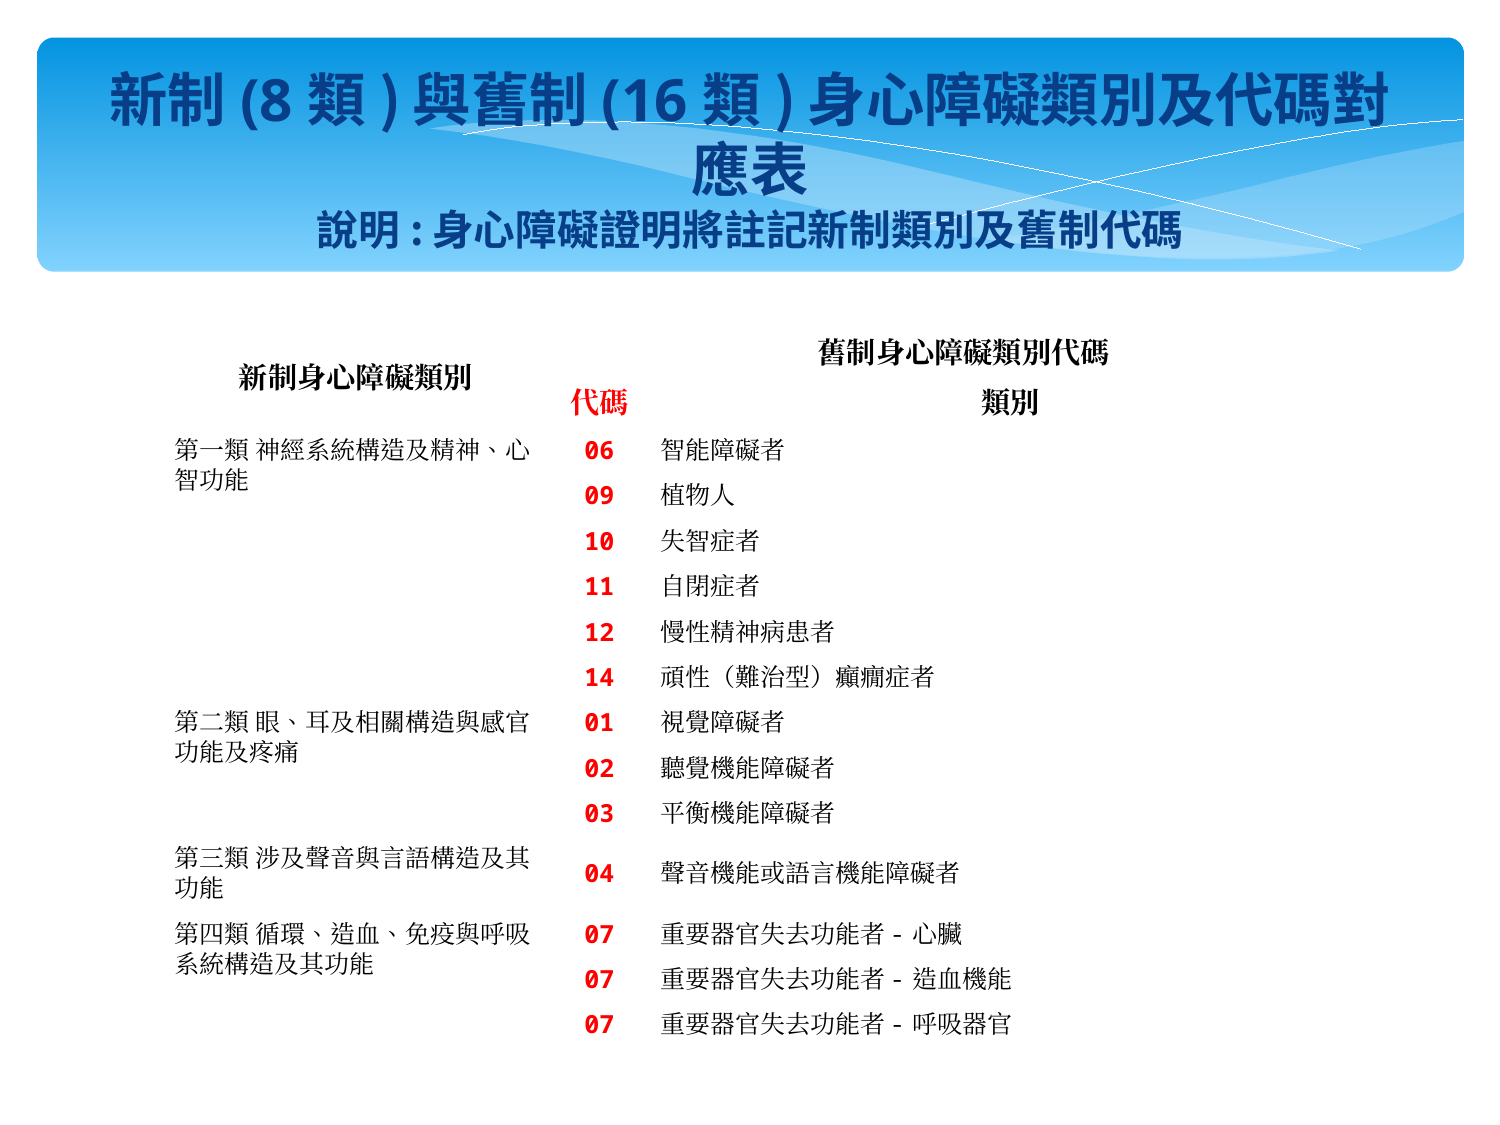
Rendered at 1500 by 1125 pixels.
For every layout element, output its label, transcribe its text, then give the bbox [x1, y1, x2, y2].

table_cell 01 [553, 699, 646, 745]
table_cell 平衡機能障礙者 [646, 790, 1375, 835]
table_cell 04 [553, 835, 646, 911]
table_cell 06 [553, 427, 646, 472]
table_cell 慢性精神病患者 [646, 608, 1375, 654]
table_cell 視覺障礙者 [646, 699, 1375, 745]
table_header 新制身心障礙類別 [159, 326, 553, 427]
table_cell 第二類 眼、耳及相關構造與感官功能及疼痛 [159, 699, 553, 835]
table_cell 聽覺機能障礙者 [646, 745, 1375, 790]
table_cell 07 [553, 1001, 646, 1047]
table_cell 第一類 神經系統構造及精神、心智功能 [159, 427, 553, 699]
table_cell 類別 [646, 377, 1375, 427]
table_header 舊制身心障礙類別代碼 [553, 326, 1375, 377]
table_cell 07 [553, 956, 646, 1001]
table_cell 09 [553, 472, 646, 518]
table_cell 12 [553, 608, 646, 654]
table_cell 02 [553, 745, 646, 790]
table_cell 第三類 涉及聲音與言語構造及其功能 [159, 835, 553, 911]
table_cell 智能障礙者 [646, 427, 1375, 472]
table_cell 頑性（難治型）癲癇症者 [646, 654, 1375, 699]
title 新制(8類)與舊制(16類)身心障礙類別及代碼對應表 說明:身心障礙證明將註記新制類別及舊制代碼 [75, 55, 1426, 261]
table_cell 07 [553, 911, 646, 956]
table_cell 重要器官失去功能者-呼吸器官 [646, 1001, 1375, 1047]
table_cell 重要器官失去功能者-造血機能 [646, 956, 1375, 1001]
table_cell 11 [553, 563, 646, 608]
table_cell 植物人 [646, 472, 1375, 518]
table_cell 聲音機能或語言機能障礙者 [646, 835, 1375, 911]
table_cell 10 [553, 518, 646, 563]
table_cell 自閉症者 [646, 563, 1375, 608]
table_cell 重要器官失去功能者-心臟 [646, 911, 1375, 956]
table_cell 代碼 [553, 377, 646, 427]
table_cell 14 [553, 654, 646, 699]
table_cell 第四類 循環、造血、免疫與呼吸系統構造及其功能 [159, 911, 553, 1047]
table_cell 失智症者 [646, 518, 1375, 563]
table_cell 03 [553, 790, 646, 835]
